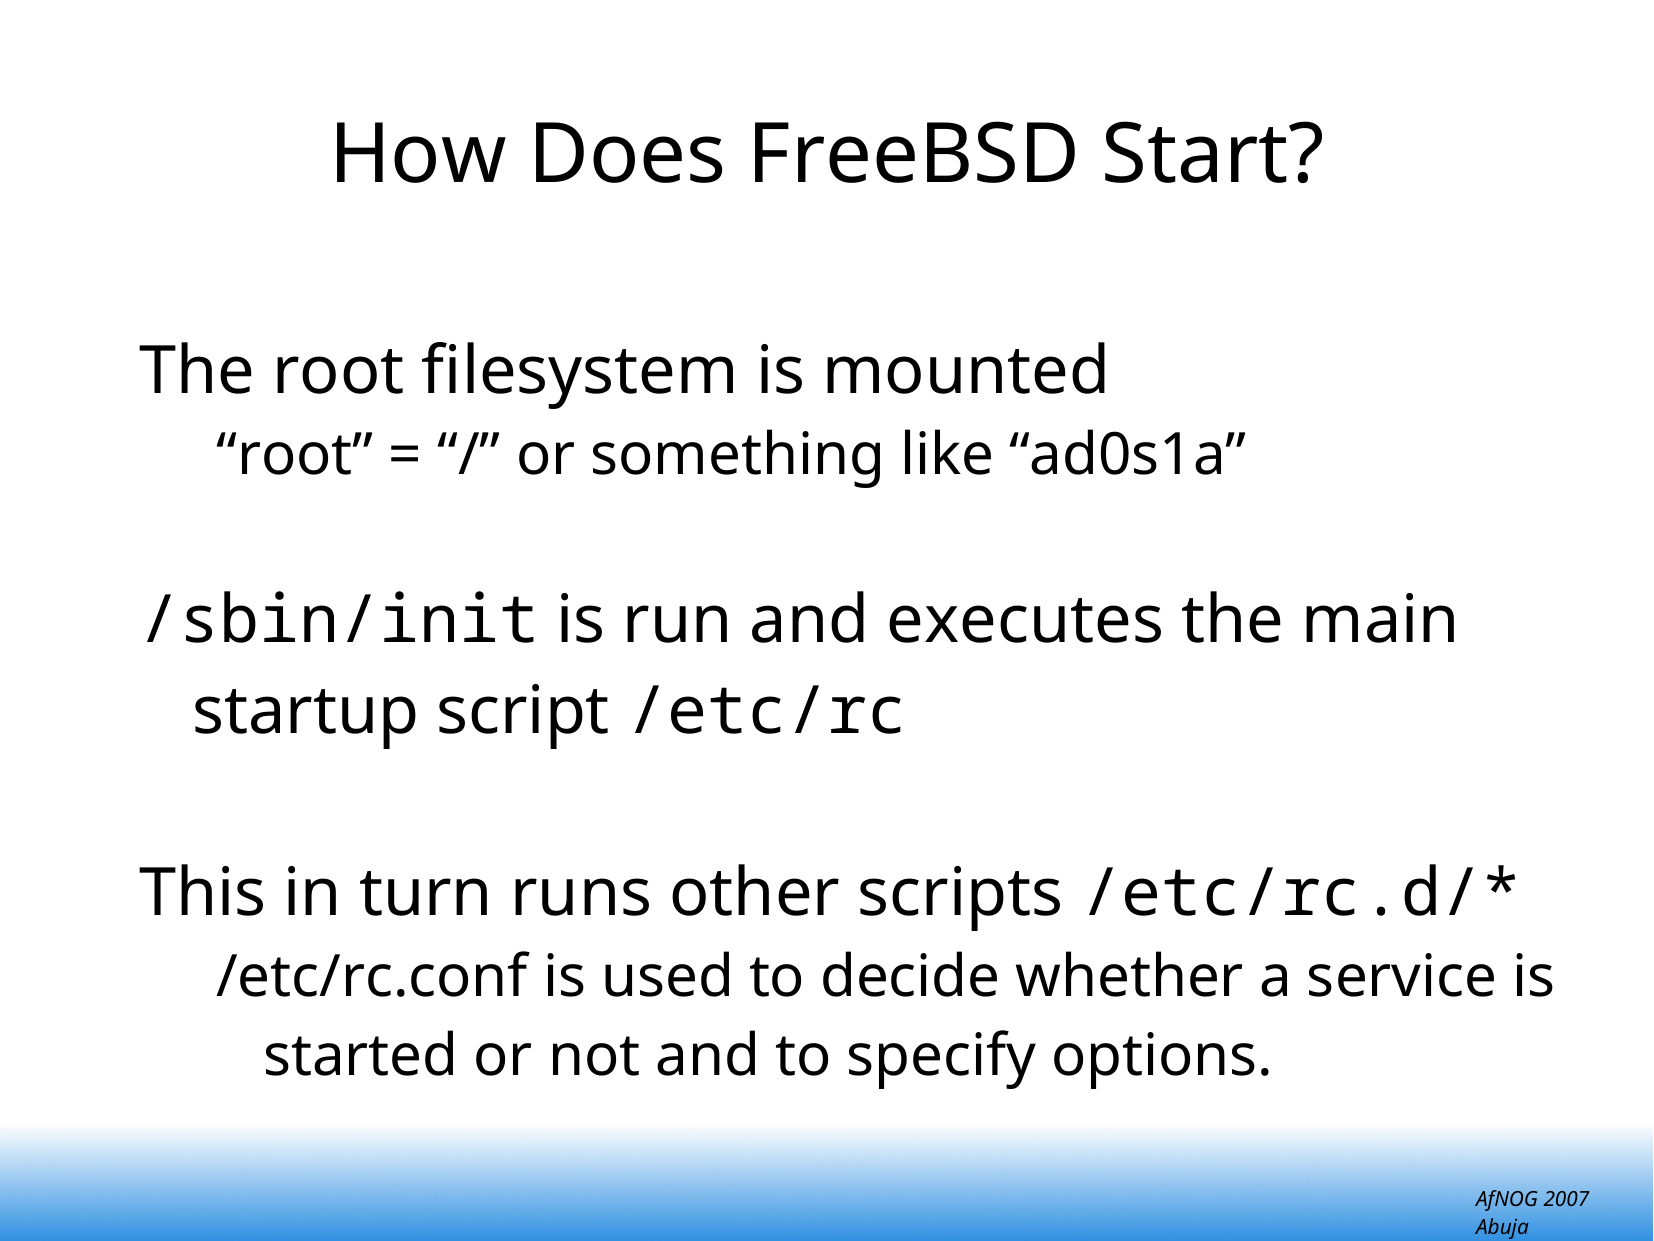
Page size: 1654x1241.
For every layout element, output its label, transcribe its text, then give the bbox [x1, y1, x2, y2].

list The root filesystem is mounted “root” = “/” or something like “ad0s1a” /sbin/init is run and executes the main startup script /etc/rc This in turn runs other scripts /etc/rc.d/* /etc/rc.conf is used to decide whether a service is started or not and to specify options. [121, 322, 1613, 1133]
picture [0, 1122, 1653, 1241]
title How Does FreeBSD Start? [121, 46, 1534, 254]
